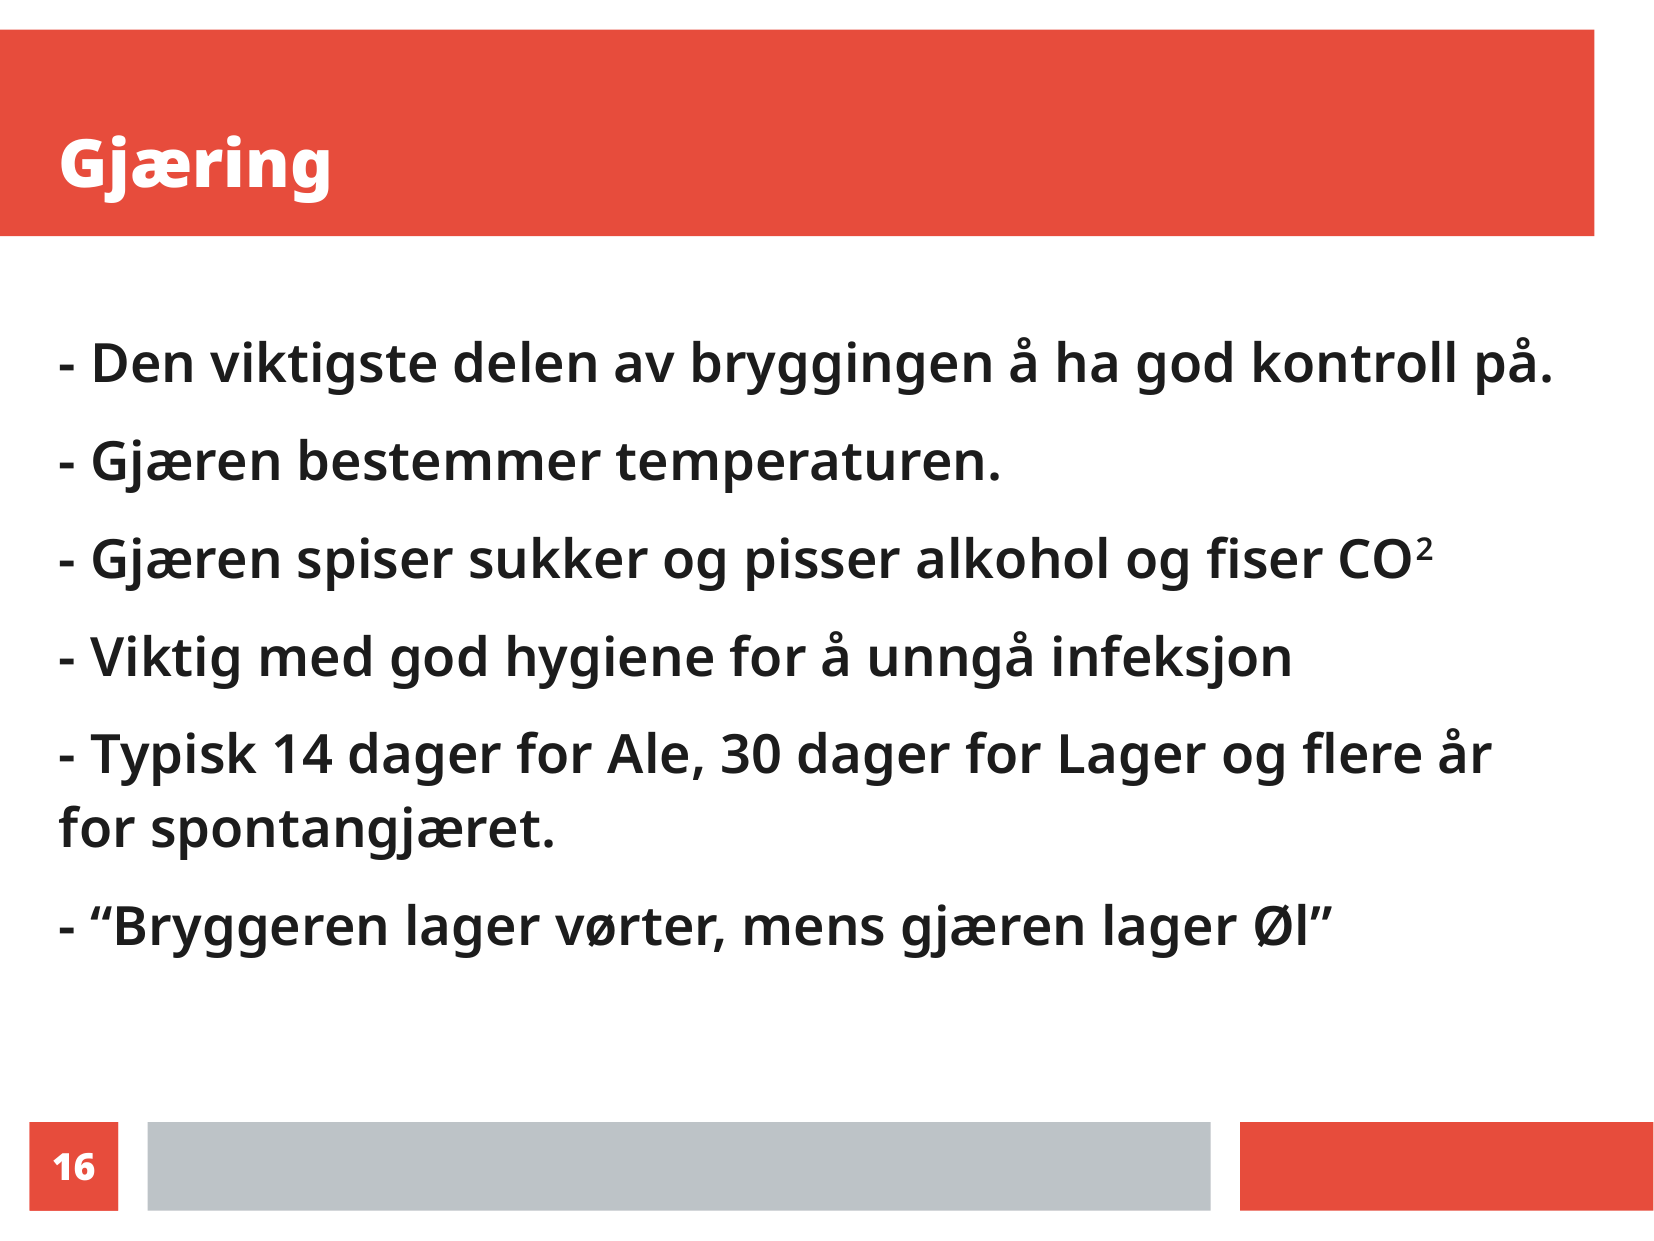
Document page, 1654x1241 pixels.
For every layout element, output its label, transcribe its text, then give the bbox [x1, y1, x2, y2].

title Gjæring [59, 59, 1595, 207]
list - Den viktigste delen av bryggingen å ha god kontroll på. - Gjæren bestemmer temperaturen. - Gjæren spiser sukker og pisser alkohol og fiser CO2 - Viktig med god hygiene for å unngå infeksjon - Typisk 14 dager for Ale, 30 dager for Lager og flere år for spontangjæret. - “Bryggeren lager vørter, mens gjæren lager Øl” [59, 324, 1565, 1093]
